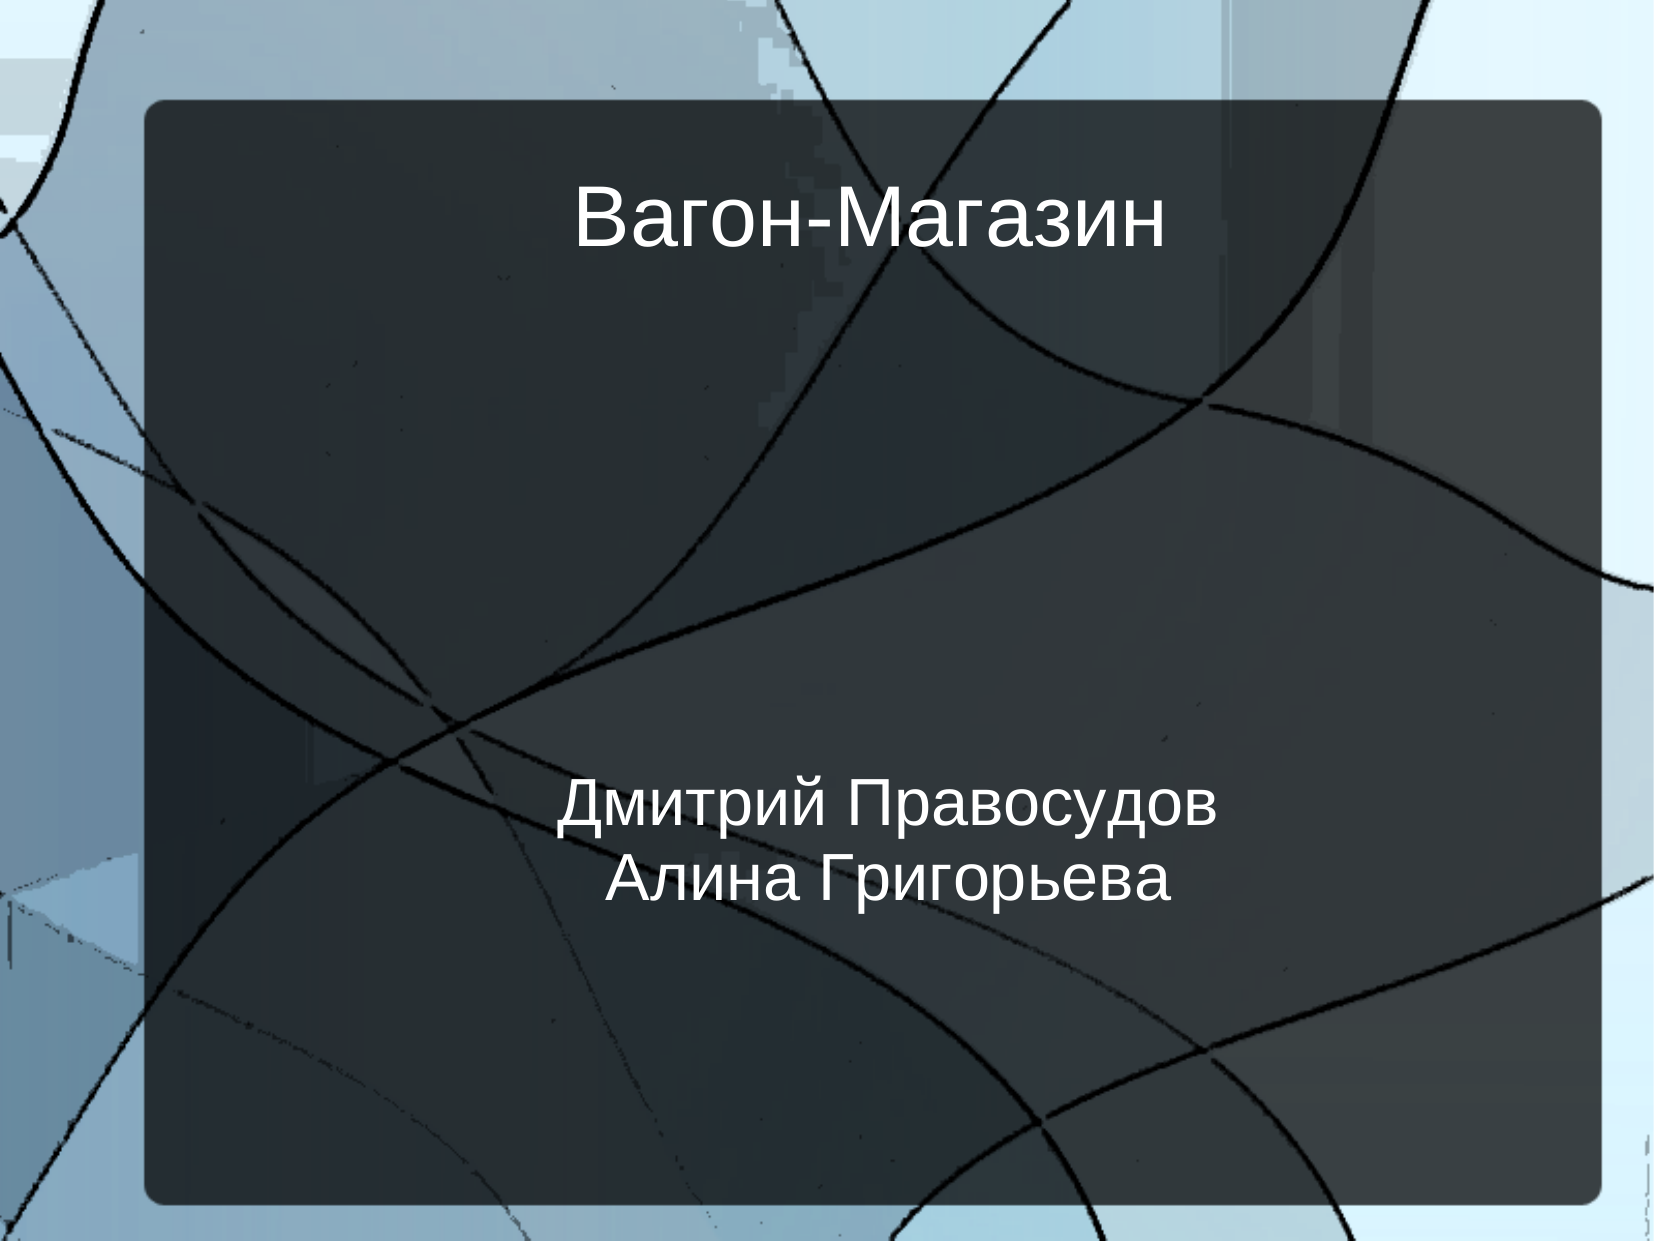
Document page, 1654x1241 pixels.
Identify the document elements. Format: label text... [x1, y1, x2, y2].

title Вагон-Магазин [159, 108, 1583, 325]
picture [0, 0, 1654, 1241]
subtitle Дмитрий Правосудов Алина Григорьева [206, 349, 1571, 1241]
